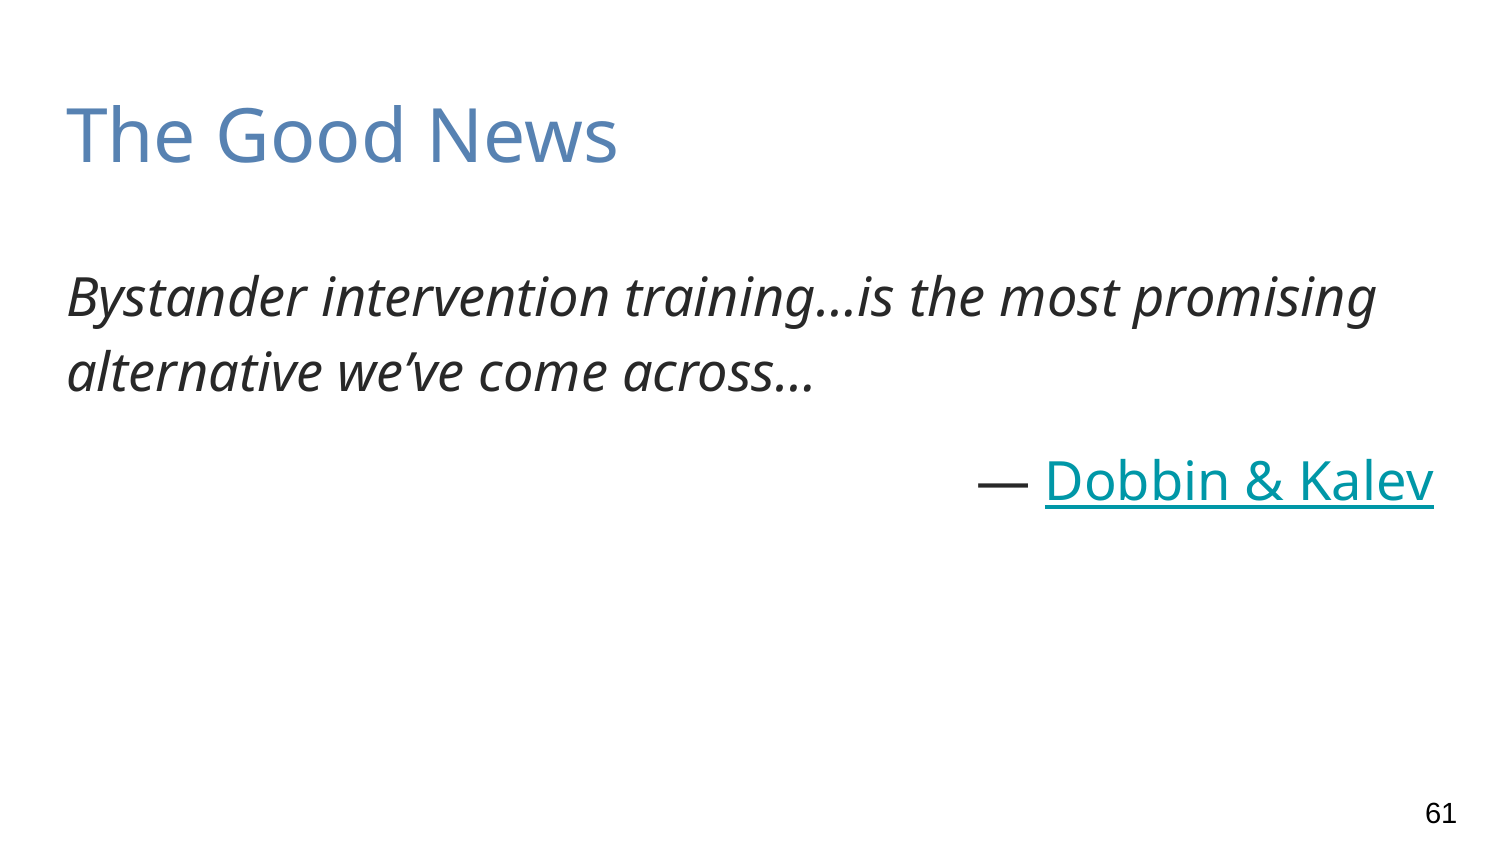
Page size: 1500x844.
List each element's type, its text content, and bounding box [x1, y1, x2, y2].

title The Good News [51, 72, 1449, 167]
list Bystander intervention training…is the most promising alternative we’ve come across… — Dobbin & Kalev [51, 237, 1449, 750]
